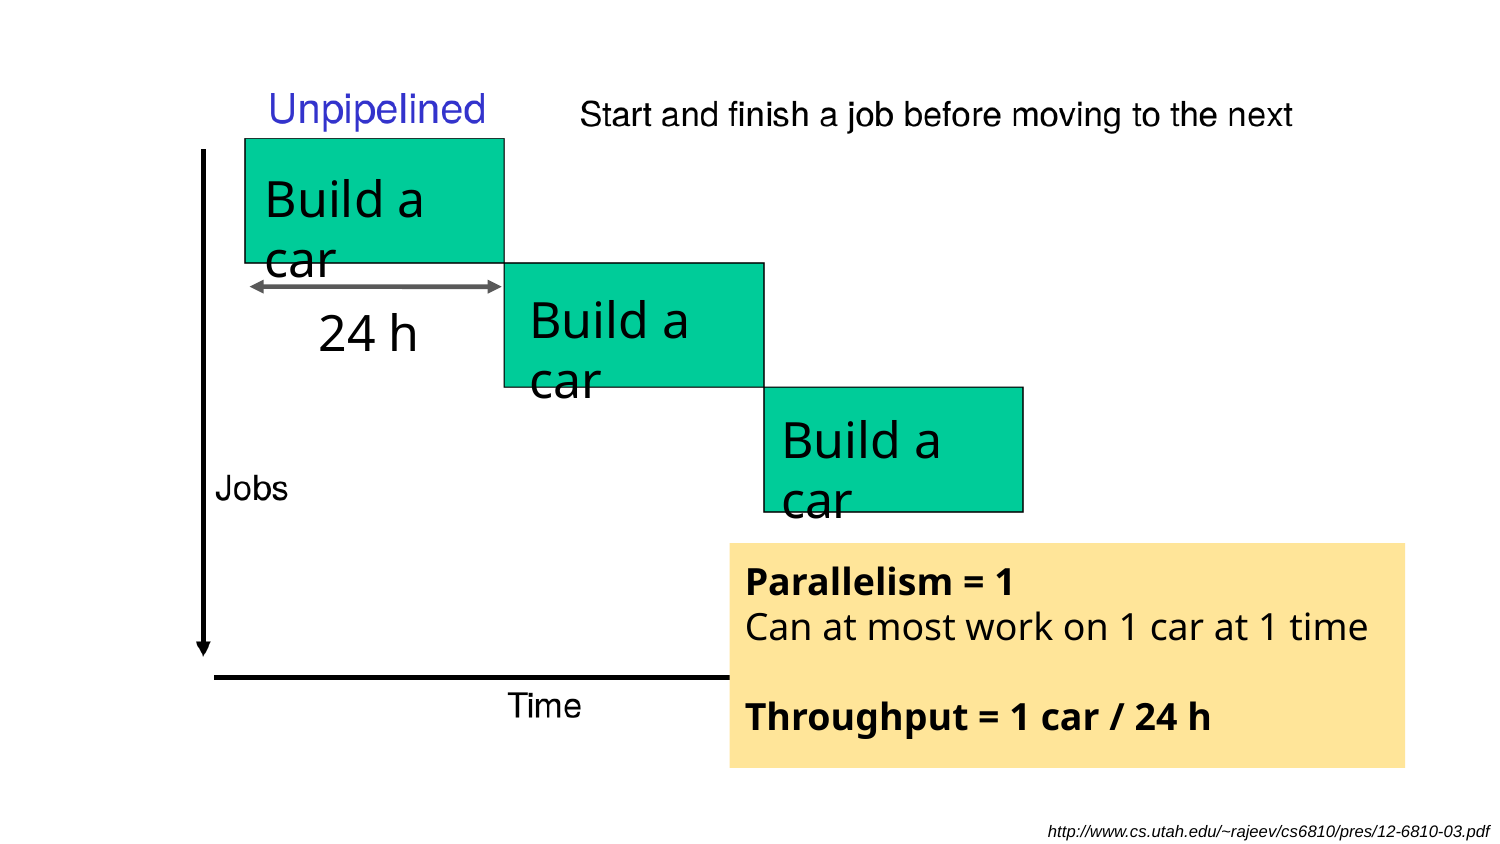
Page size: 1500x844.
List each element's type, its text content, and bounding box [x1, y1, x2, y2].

text_box Build a car [766, 393, 1019, 514]
text_box Parallelism = 1 Can at most work on 1 car at 1 time Throughput = 1 car / 24 h [729, 543, 1406, 768]
text_box Build a car [249, 152, 502, 273]
text_box http://www.cs.utah.edu/~rajeev/cs6810/pres/12-6810-03.pdf [1032, 805, 1500, 844]
text_box 24 h [261, 286, 477, 427]
text_box Build a car [514, 273, 767, 394]
picture [177, 81, 1347, 743]
